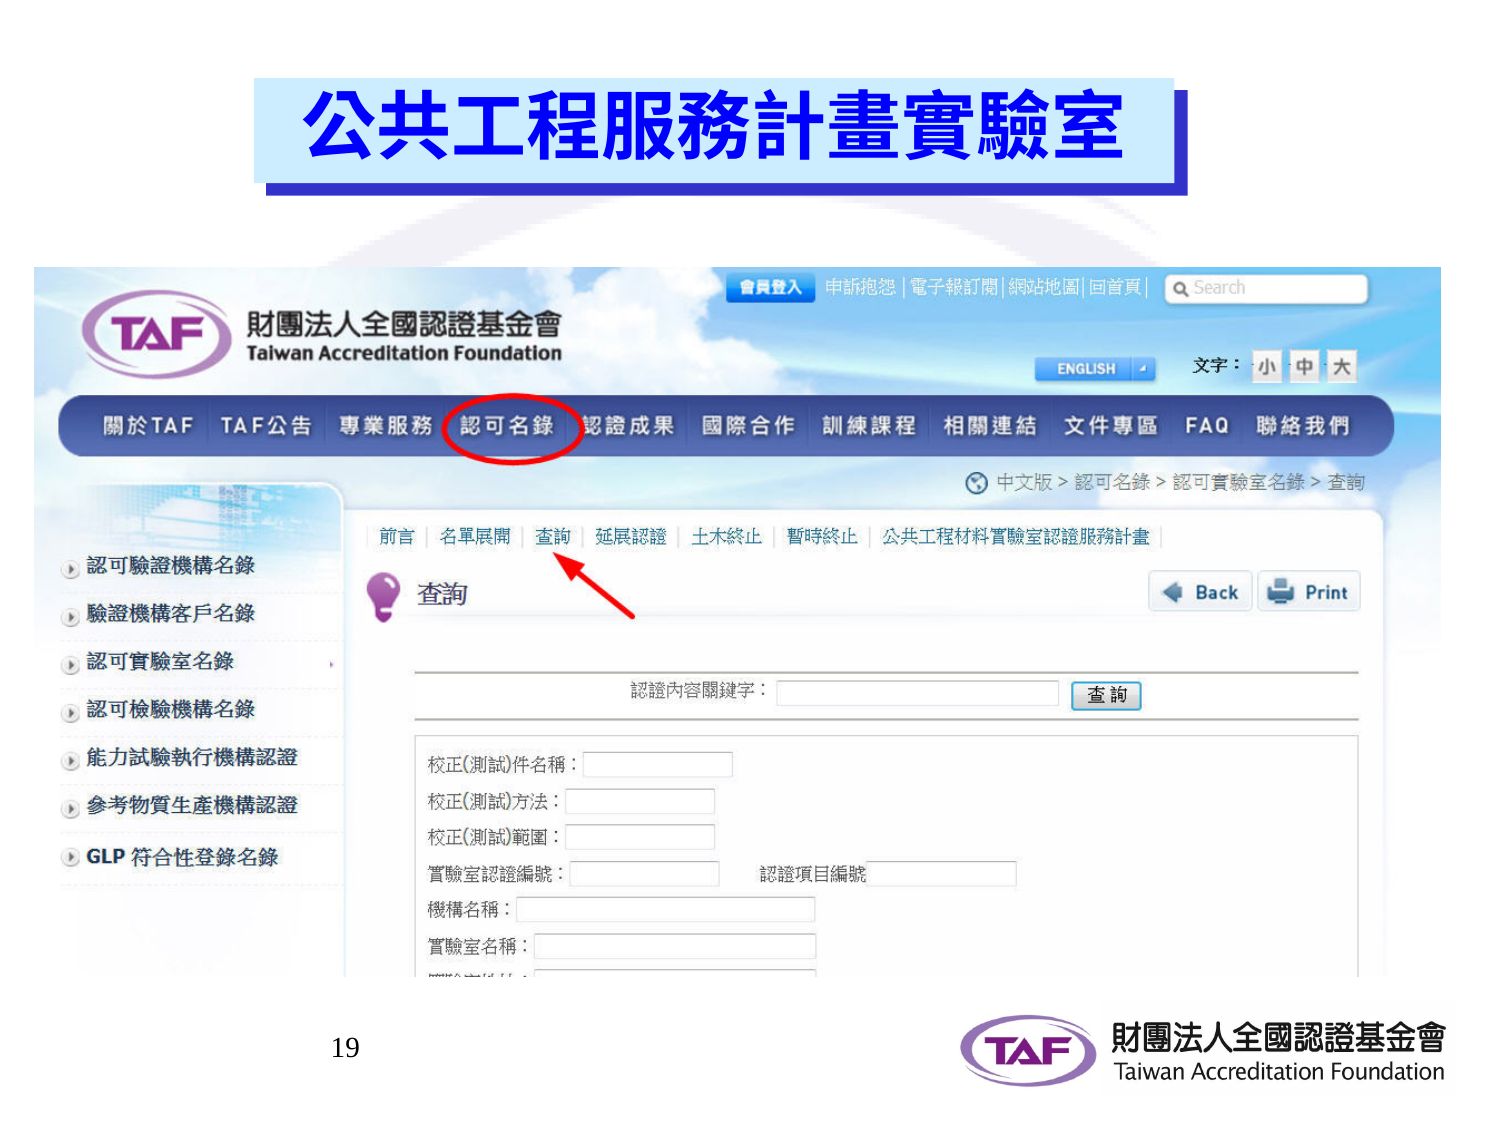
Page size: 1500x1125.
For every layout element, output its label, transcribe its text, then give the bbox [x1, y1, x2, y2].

text_box 公共工程服務計畫實驗室 [253, 78, 1175, 184]
text_box <編號> [199, 1021, 376, 1125]
picture [34, 267, 1441, 977]
picture [937, 999, 1462, 1097]
